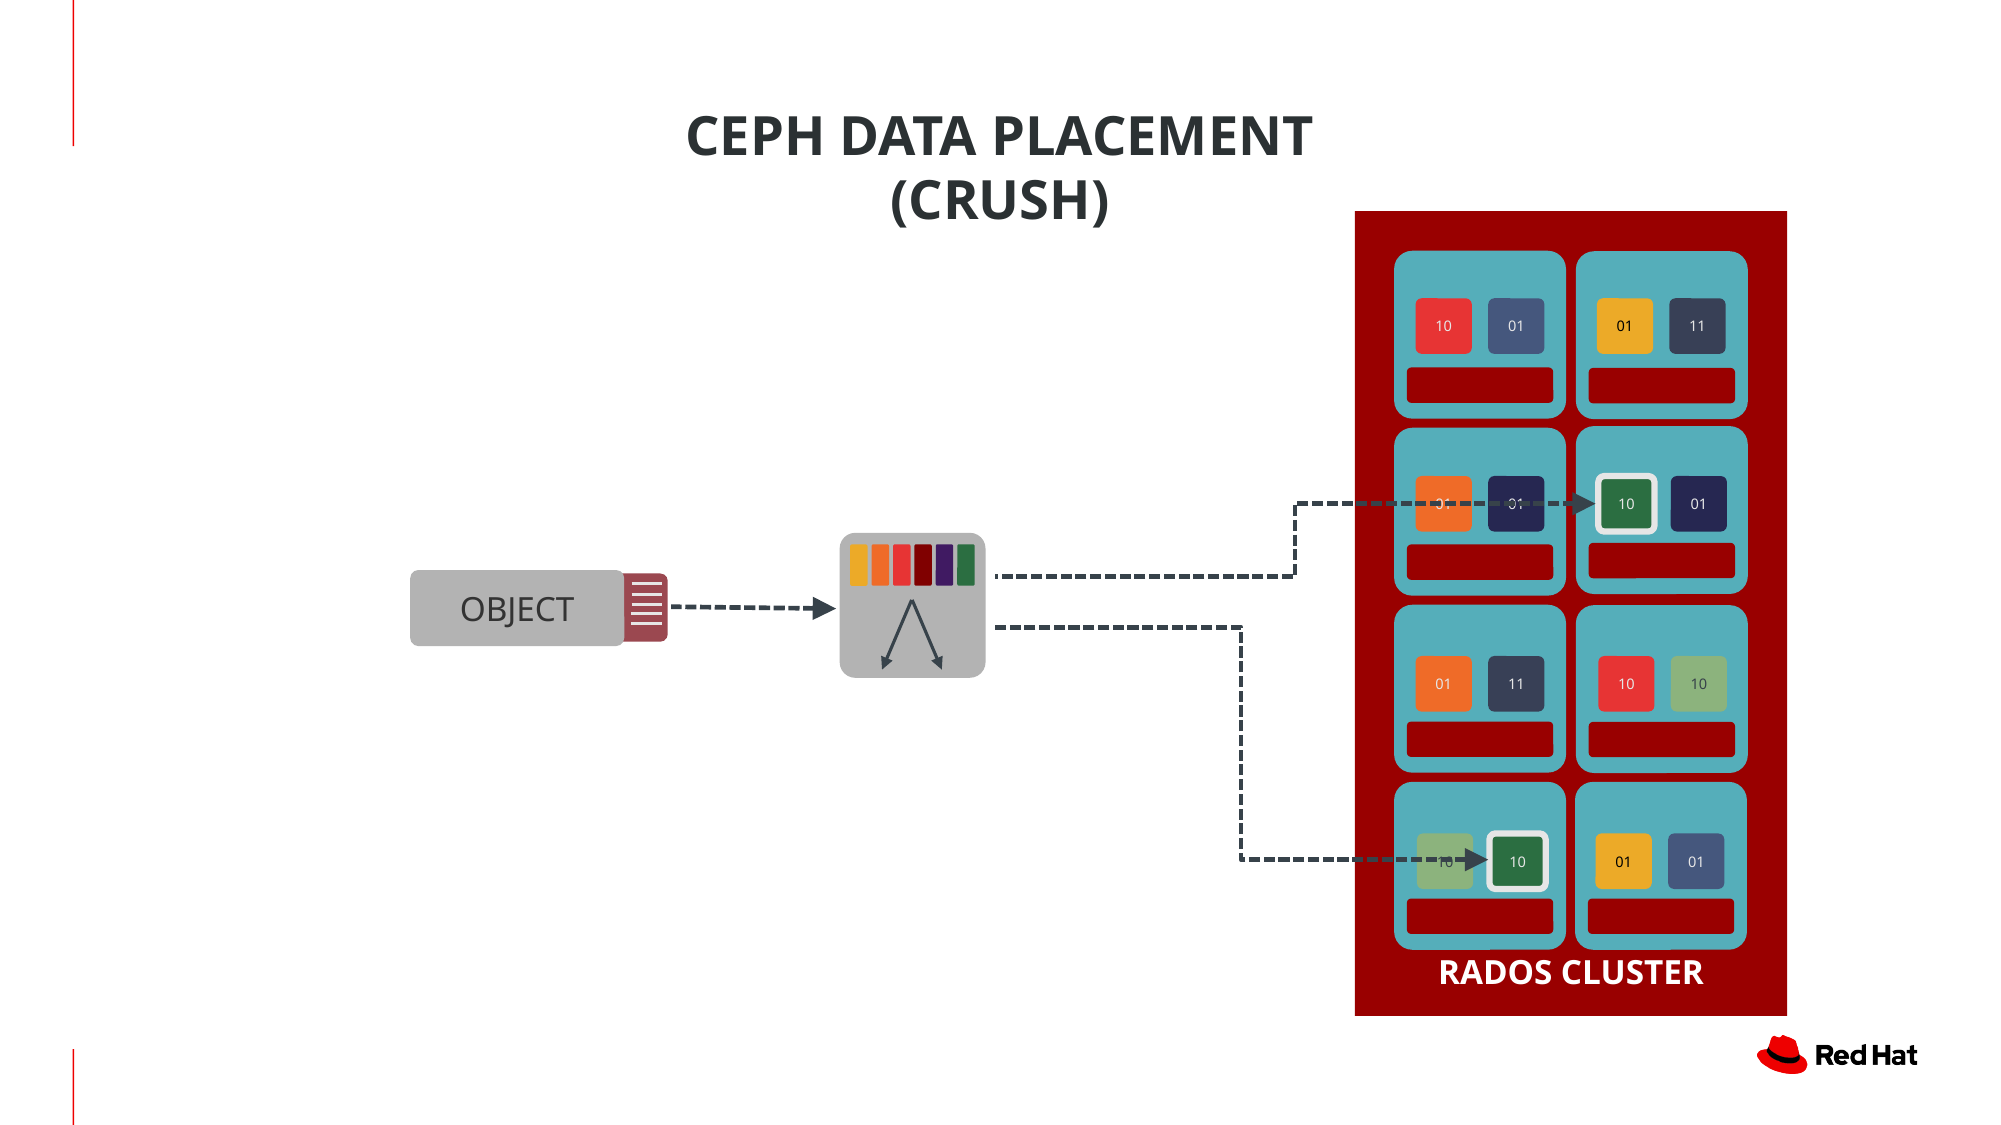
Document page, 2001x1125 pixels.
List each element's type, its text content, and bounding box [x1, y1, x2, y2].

text_box 10 [1416, 833, 1474, 890]
text_box 01 [1488, 475, 1545, 532]
text_box 10 [1670, 655, 1727, 712]
text_box 01 [1668, 833, 1725, 890]
text_box 11 [1669, 298, 1726, 354]
text_box 01 [1670, 475, 1727, 532]
text_box 01 [1596, 298, 1654, 354]
text_box [839, 532, 986, 678]
text_box 11 [1488, 655, 1545, 712]
text_box OBJECT [410, 570, 625, 647]
text_box 01 [1415, 475, 1472, 532]
text_box 01 [1595, 833, 1652, 890]
picture [1757, 1035, 1918, 1074]
text_box 01 [1415, 655, 1472, 712]
text_box 10 [1415, 298, 1472, 354]
text_box 01 [1488, 298, 1545, 354]
text_box [1354, 211, 1788, 1016]
title CEPH DATA PLACEMENT (CRUSH) [68, 85, 1932, 212]
text_box [624, 573, 668, 642]
text_box 10 [1598, 475, 1655, 532]
text_box 10 [1598, 655, 1655, 712]
text_box RADOS CLUSTER [1378, 943, 1764, 1008]
text_box 10 [1489, 833, 1546, 890]
